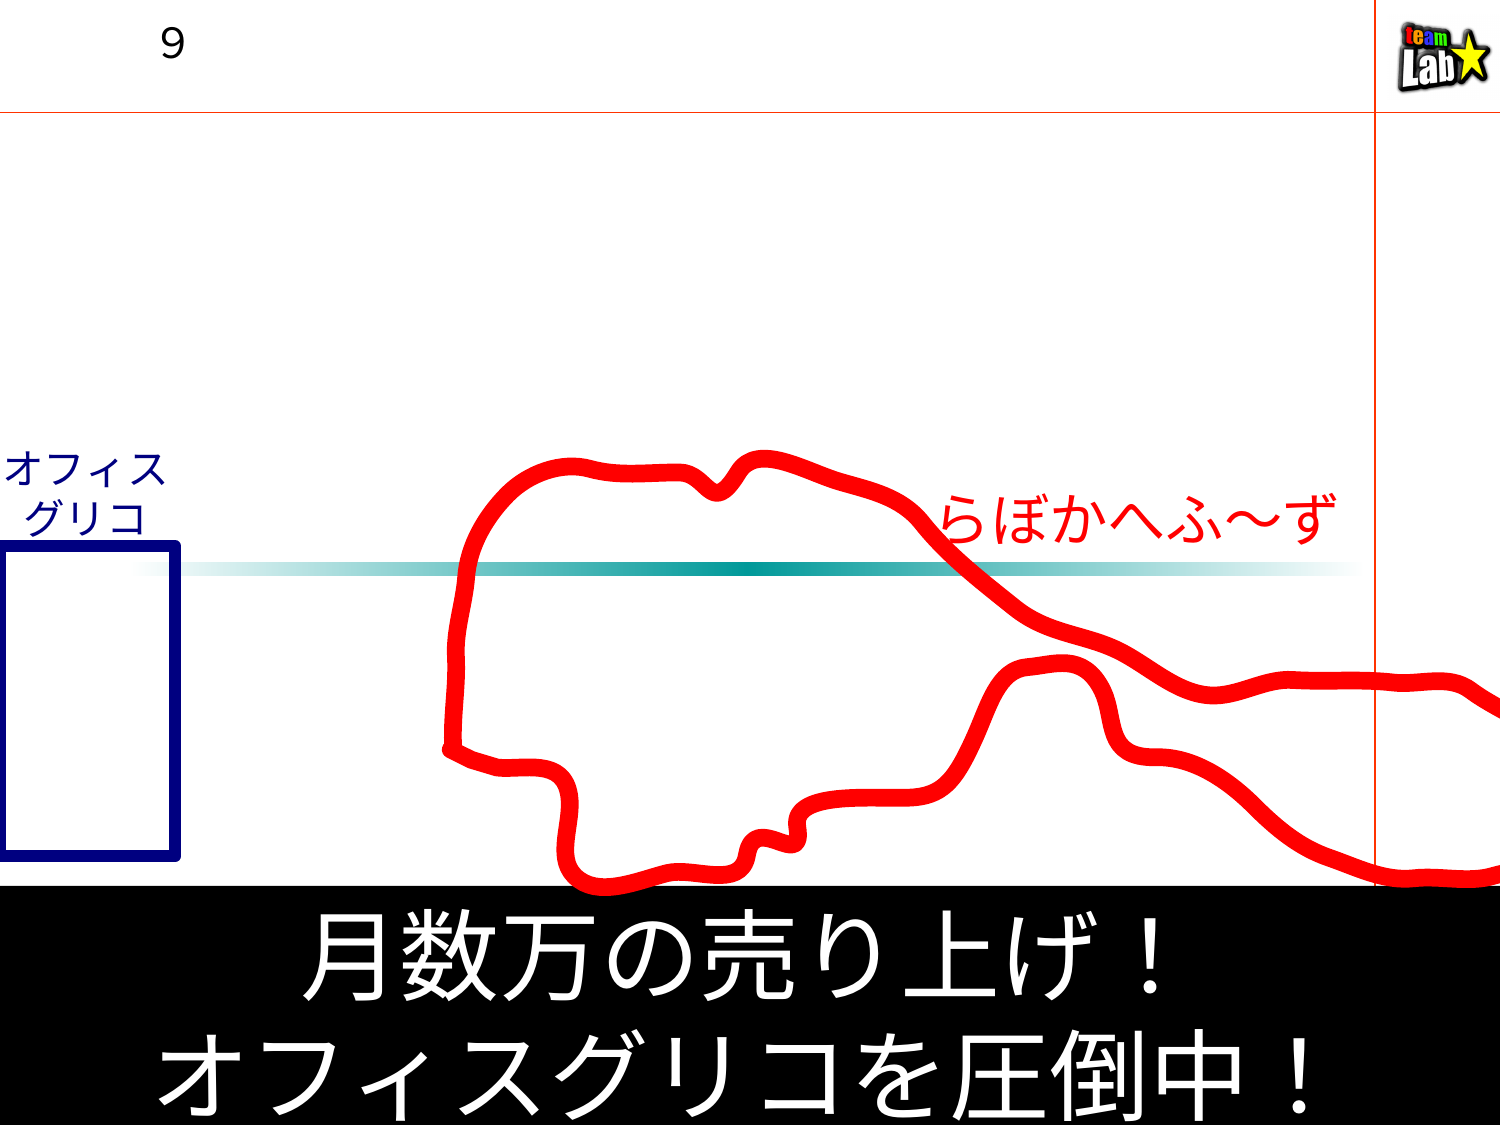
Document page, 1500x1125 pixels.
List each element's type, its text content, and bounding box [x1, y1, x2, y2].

picture [462, 468, 1500, 878]
text_box オフィス グリコ [0, 435, 189, 551]
picture [0, 0, 1500, 885]
picture [661, 673, 1377, 885]
picture [6, 552, 169, 850]
text_box らぼかへふ〜ず [915, 476, 1359, 562]
text_box 月数万の売り上げ！ オフィスグリコを圧倒中！ [0, 885, 1500, 1125]
